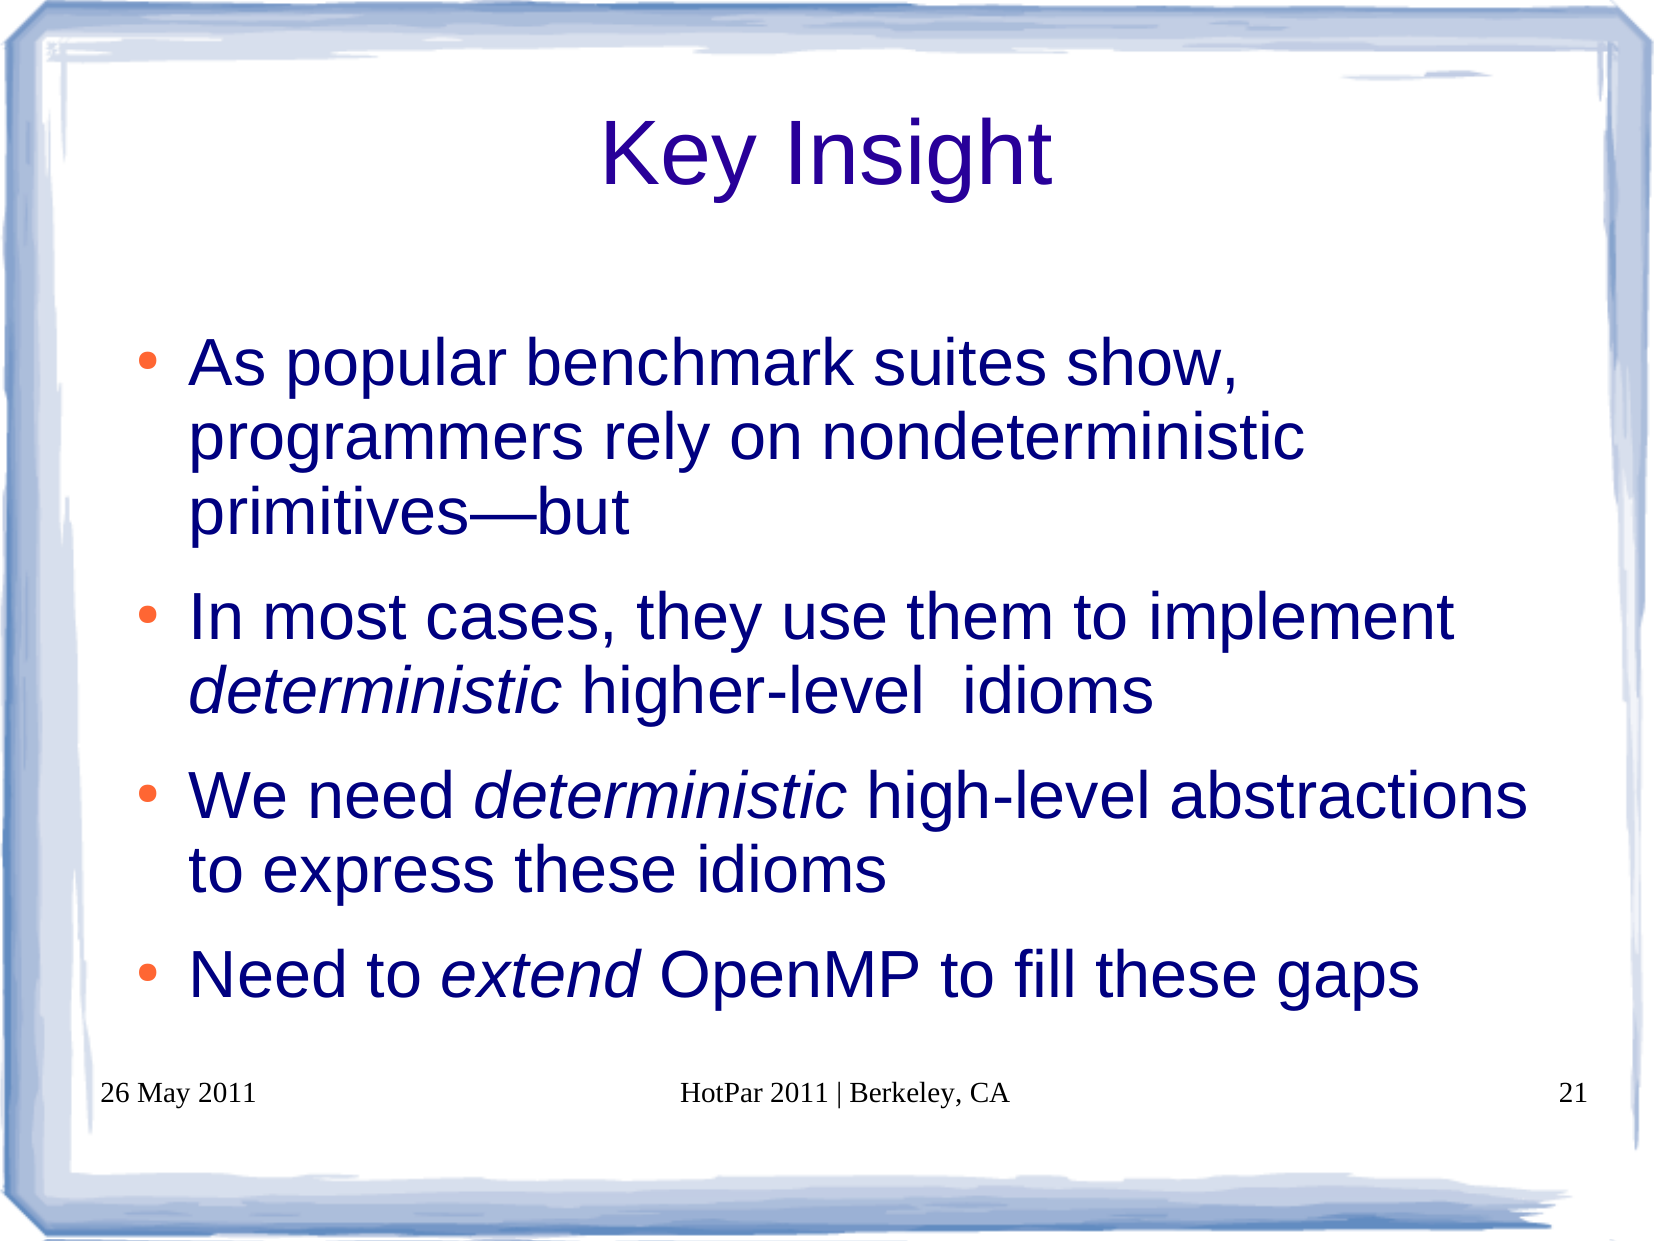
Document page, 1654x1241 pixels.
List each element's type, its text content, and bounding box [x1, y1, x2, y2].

list As popular benchmark suites show, programmers rely on nondeterministic primitives—but In most cases, they use them to implement deterministic higher-level idioms We need deterministic high-level abstractions to express these idioms Need to extend OpenMP to fill these gaps [118, 324, 1571, 1010]
picture [0, 0, 1654, 1241]
title Key Insight [82, 56, 1571, 250]
